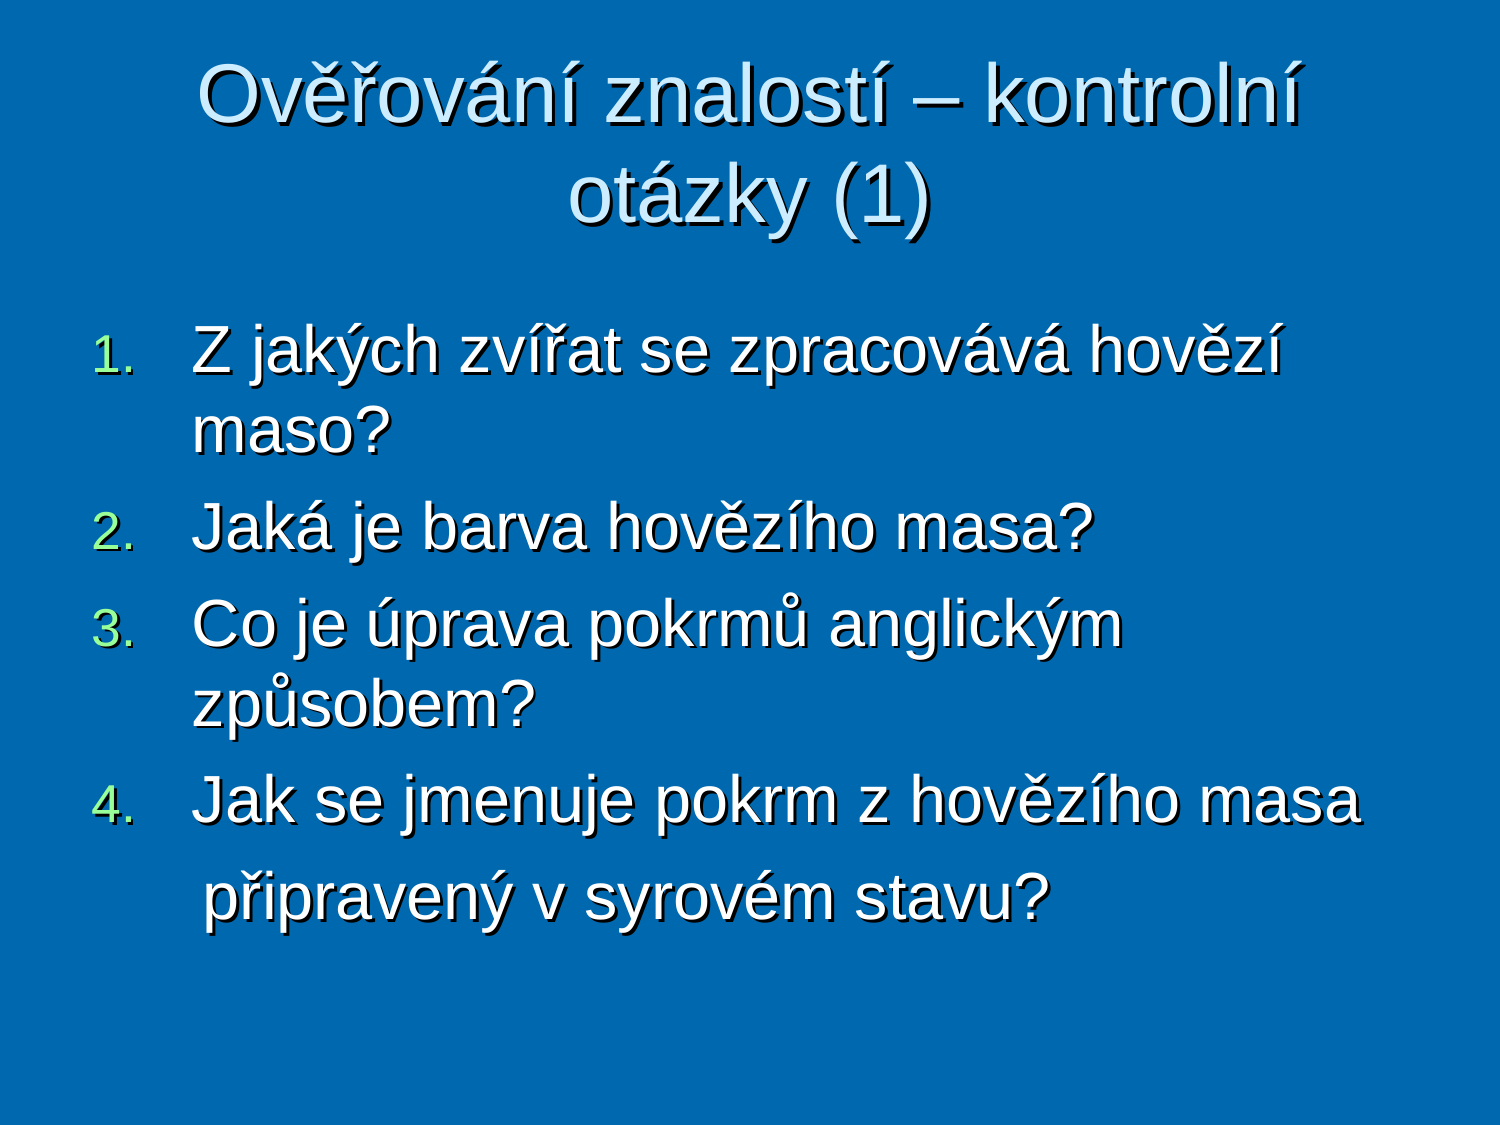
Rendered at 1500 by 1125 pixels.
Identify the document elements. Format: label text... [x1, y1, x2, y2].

list Z jakých zvířat se zpracovává hovězí maso? Jaká je barva hovězího masa? Co je úprava pokrmů anglickým způsobem? Jak se jmenuje pokrm z hovězího masa připravený v syrovém stavu? [76, 267, 1437, 1047]
title Ověřování znalostí – kontrolní otázky (1) [75, 31, 1426, 247]
